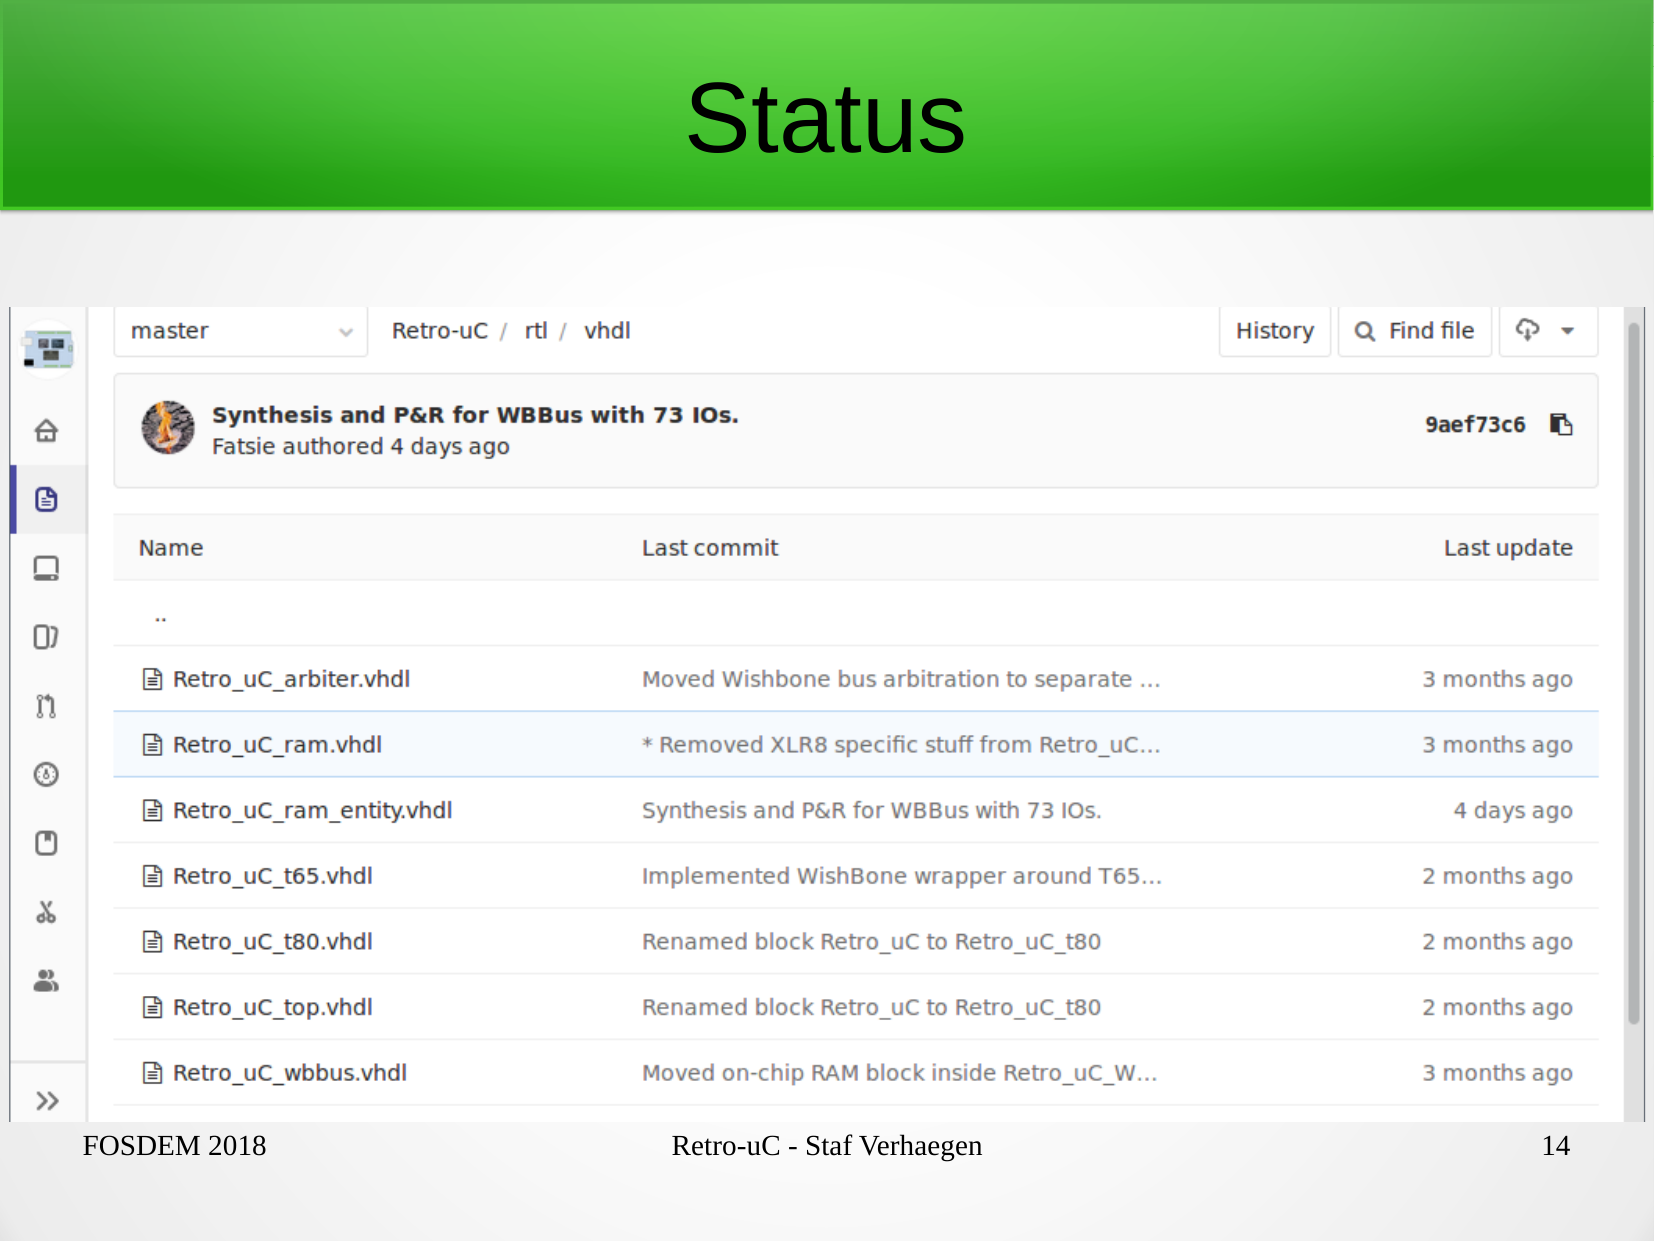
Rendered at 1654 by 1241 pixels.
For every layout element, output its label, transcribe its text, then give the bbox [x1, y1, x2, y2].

picture [9, 307, 1646, 1122]
title Status [82, 47, 1571, 189]
